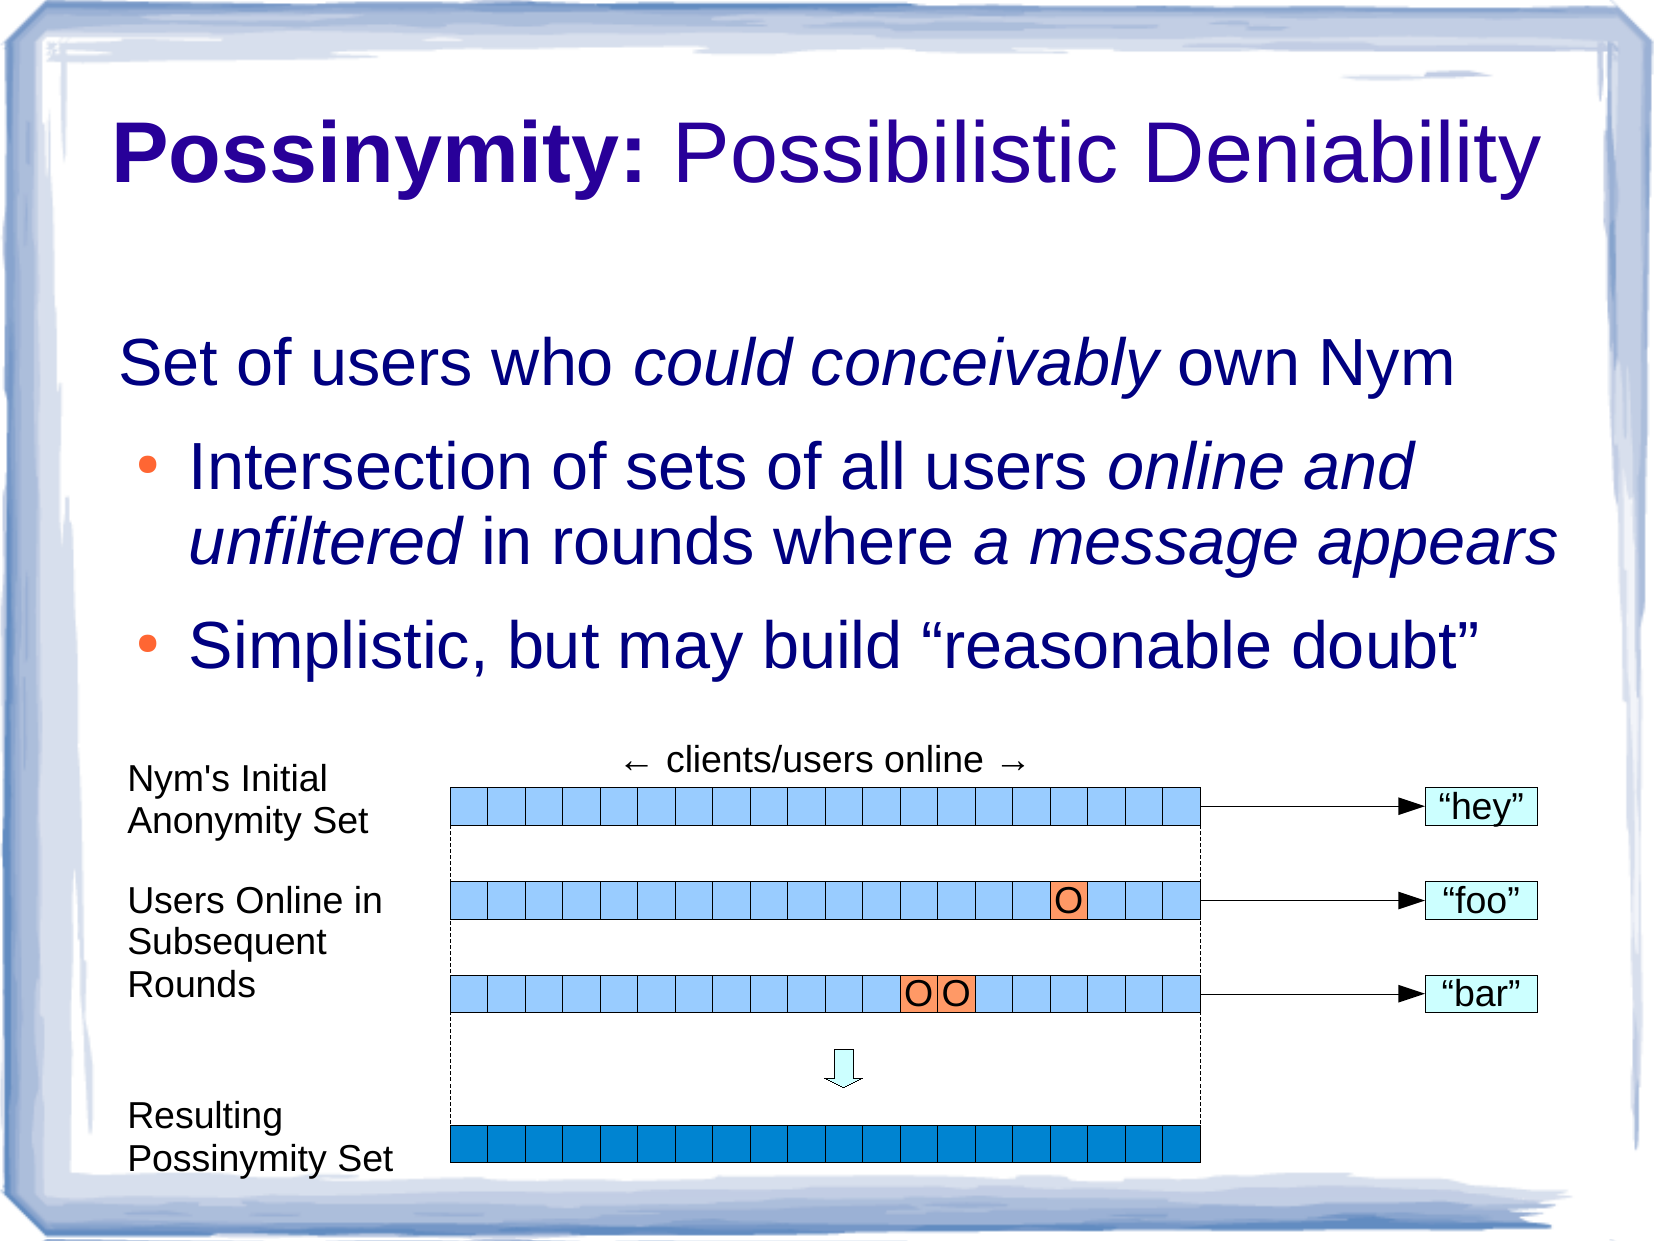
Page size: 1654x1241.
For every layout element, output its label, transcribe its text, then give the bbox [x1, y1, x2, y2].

text_box “hey” [1425, 787, 1538, 826]
text_box Resulting Possinymity Set [112, 1087, 413, 1187]
text_box Users Online in Subsequent Rounds [112, 871, 413, 1013]
text_box ← clients/users online → [487, 730, 1163, 788]
text_box “bar” [1425, 975, 1538, 1013]
text_box [976, 975, 1201, 1013]
picture [0, 0, 1654, 1241]
title Possinymity: Possibilistic Deniability [82, 49, 1571, 257]
text_box [450, 787, 1201, 826]
text_box [1087, 881, 1201, 920]
text_box Nym's Initial Anonymity Set [112, 750, 413, 849]
text_box O [938, 975, 976, 1013]
text_box [824, 1049, 863, 1088]
text_box [450, 975, 900, 1013]
list Set of users who could conceivably own Nym Intersection of sets of all users online and unfiltered in rounds where a message appears Simplistic, but may build “reasonable doubt” [118, 324, 1571, 683]
text_box O [1050, 881, 1087, 920]
text_box O [900, 975, 938, 1013]
text_box [450, 1125, 1201, 1163]
text_box [450, 881, 1050, 920]
text_box “foo” [1425, 881, 1538, 920]
